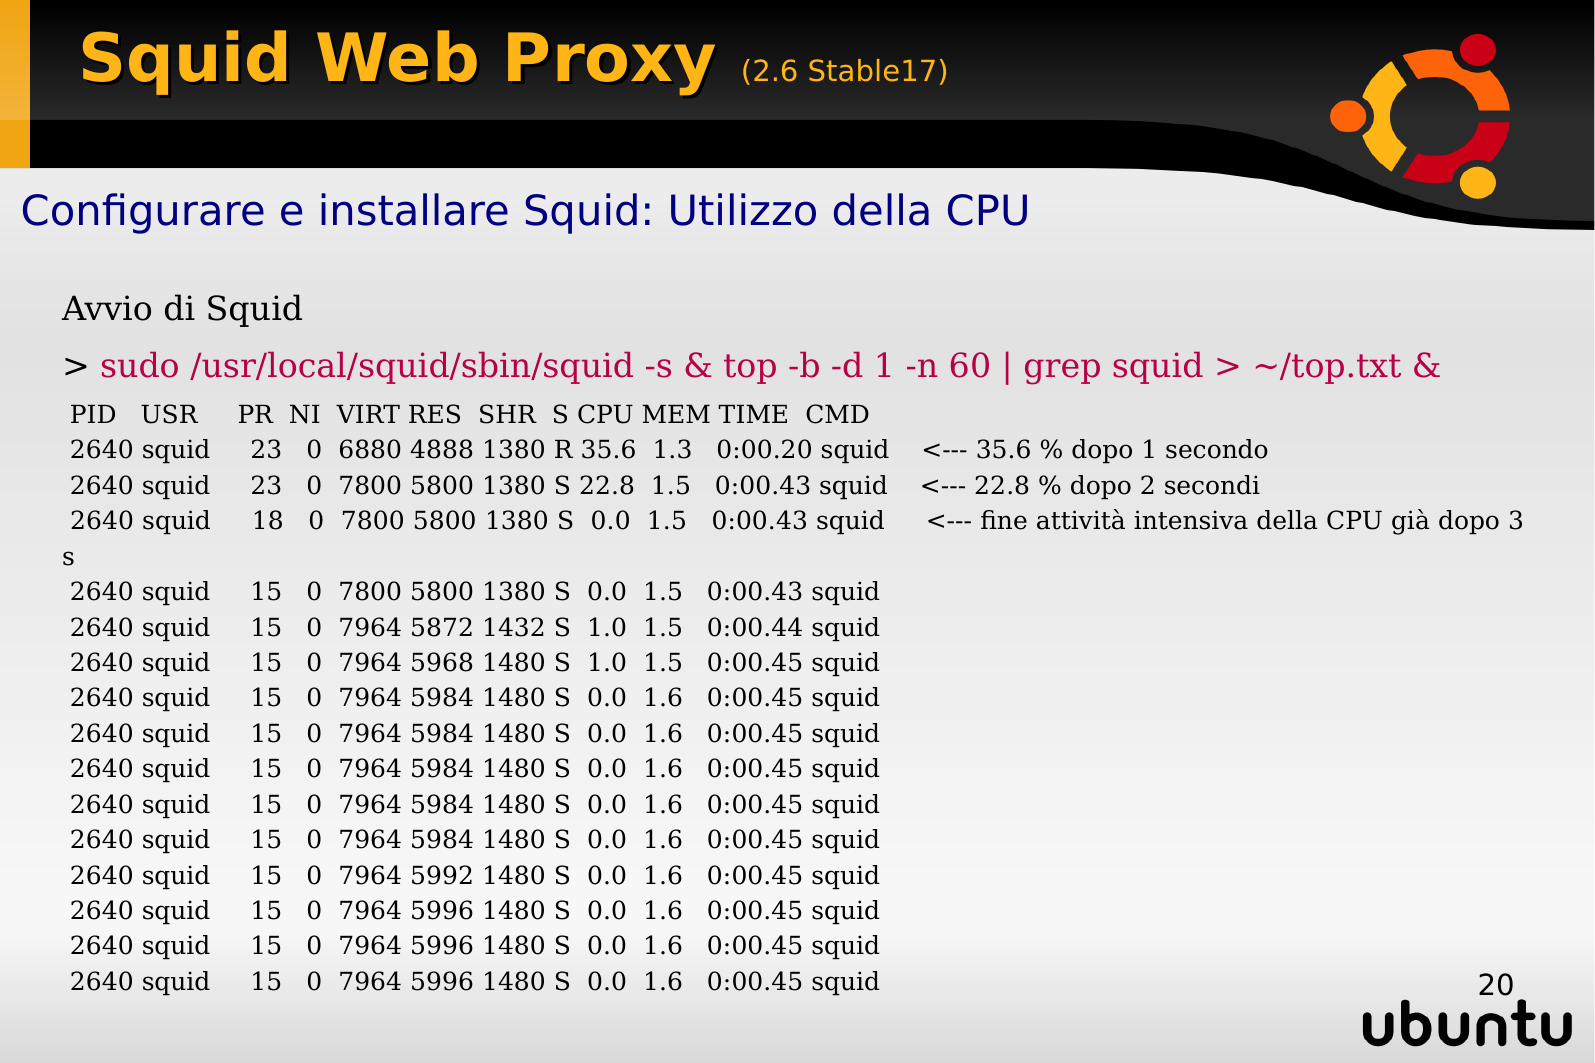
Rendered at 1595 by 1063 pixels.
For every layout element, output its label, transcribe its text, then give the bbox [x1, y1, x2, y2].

text_box Squid Web Proxy (2.6 Stable17) [23, 11, 1004, 105]
picture [0, 0, 1595, 1063]
text_box Configurare e installare Squid: Utilizzo della CPU [17, 178, 1554, 243]
text_box Avvio di Squid > sudo /usr/local/squid/sbin/squid -s & top -b -d 1 -n 60 | grep squid > ~/top.txt & PID USR PR NI VIRT RES SHR S CPU MEM TIME CMD 2640 squid 23 0 6880 4888 1380 R 35.6 1.3 0:00.20 squid <--- 35.6 % dopo 1 secondo 2640 squid 23 0 7800 5800 1380 S 22.8 1.5 0:00.43 squid <--- 22.8 % dopo 2 secondi 2640 squid 18 0 7800 5800 1380 S 0.0 1.5 0:00.43 squid <--- fine attività intensiva della CPU già dopo 3 s 2640 squid 15 0 7800 5800 1380 S 0.0 1.5 0:00.43 squid 2640 squid 15 0 7964 5872 1432 S 1.0 1.5 0:00.44 squid 2640 squid 15 0 7964 5968 1480 S 1.0 1.5 0:00.45 squid 2640 squid 15 0 7964 5984 1480 S 0.0 1.6 0:00.45 squid 2640 squid 15 0 7964 5984 1480 S 0.0 1.6 0:00.45 squid 2640 squid 15 0 7964 5984 1480 S 0.0 1.6 0:00.45 squid 2640 squid 15 0 7964 5984 1480 S 0.0 1.6 0:00.45 squid 2640 squid 15 0 7964 5984 1480 S 0.0 1.6 0:00.45 squid 2640 squid 15 0 7964 5992 1480 S 0.0 1.6 0:00.45 squid 2640 squid 15 0 7964 5996 1480 S 0.0 1.6 0:00.45 squid 2640 squid 15 0 7964 5996 1480 S 0.0 1.6 0:00.45 squid 2640 squid 15 0 7964 5996 1480 S 0.0 1.6 0:00.45 squid [59, 262, 1536, 974]
